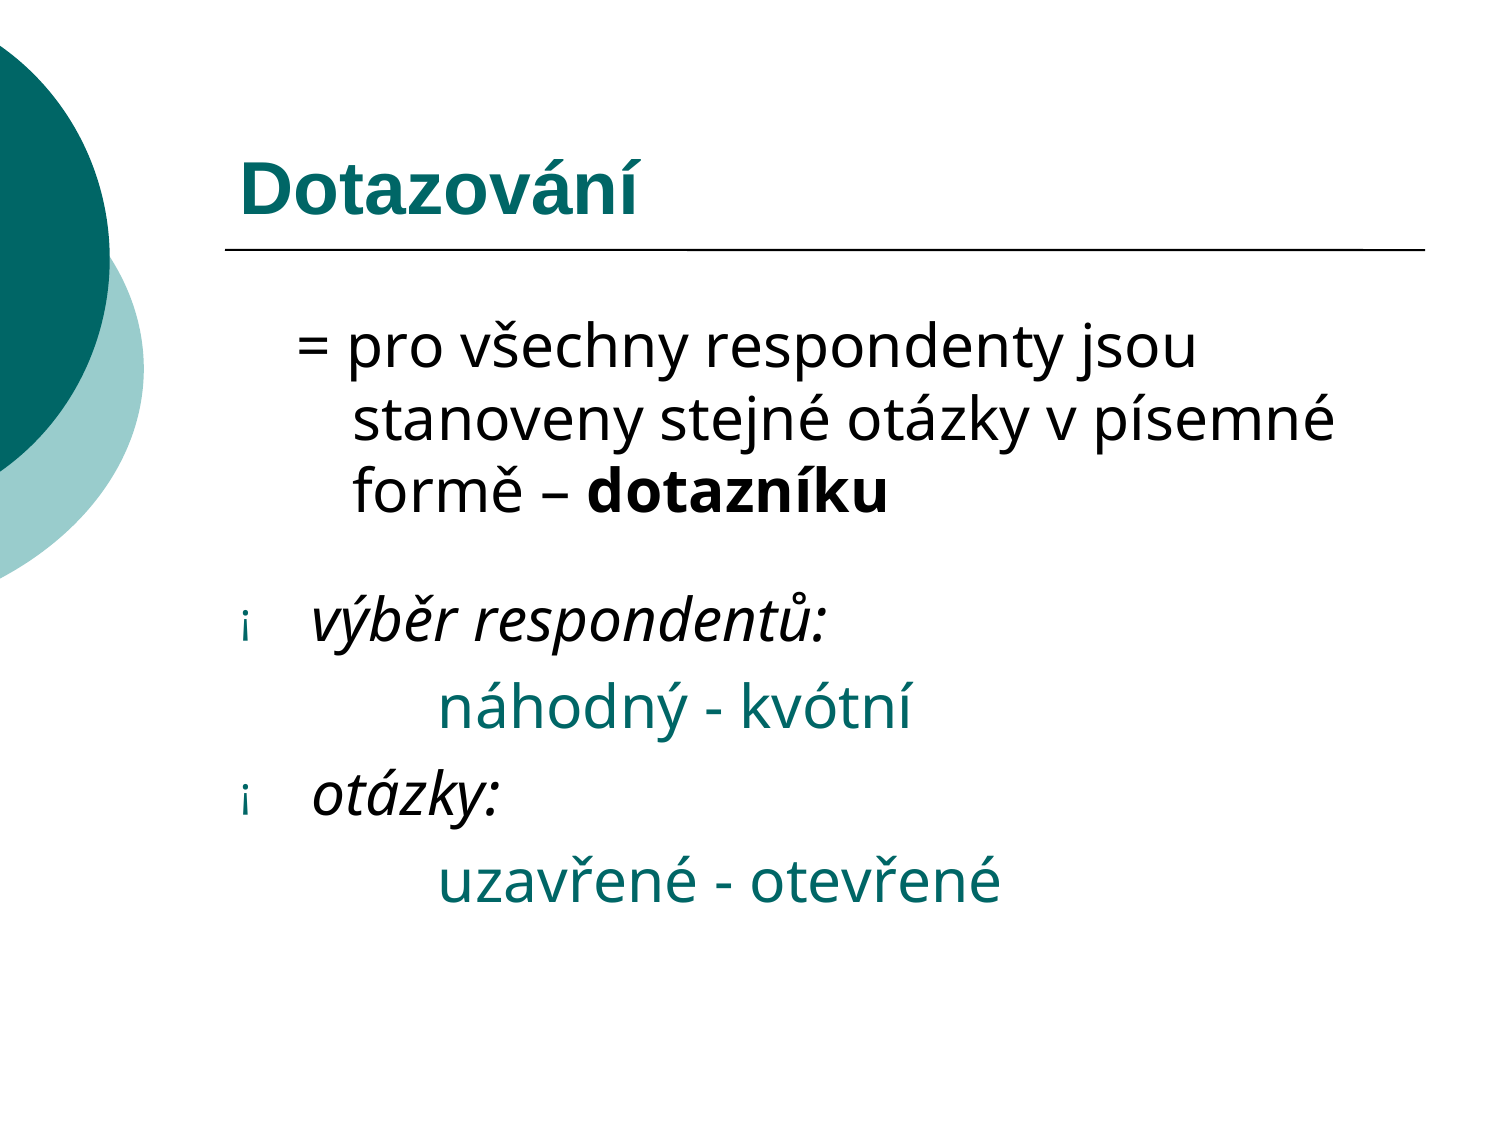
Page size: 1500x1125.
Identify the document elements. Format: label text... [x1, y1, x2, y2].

list = pro všechny respondenty jsou stanoveny stejné otázky v písemné formě – dotazníku výběr respondentů: náhodný - kvótní otázky: uzavřené - otevřené [224, 299, 1425, 975]
title Dotazování [224, 49, 1425, 237]
